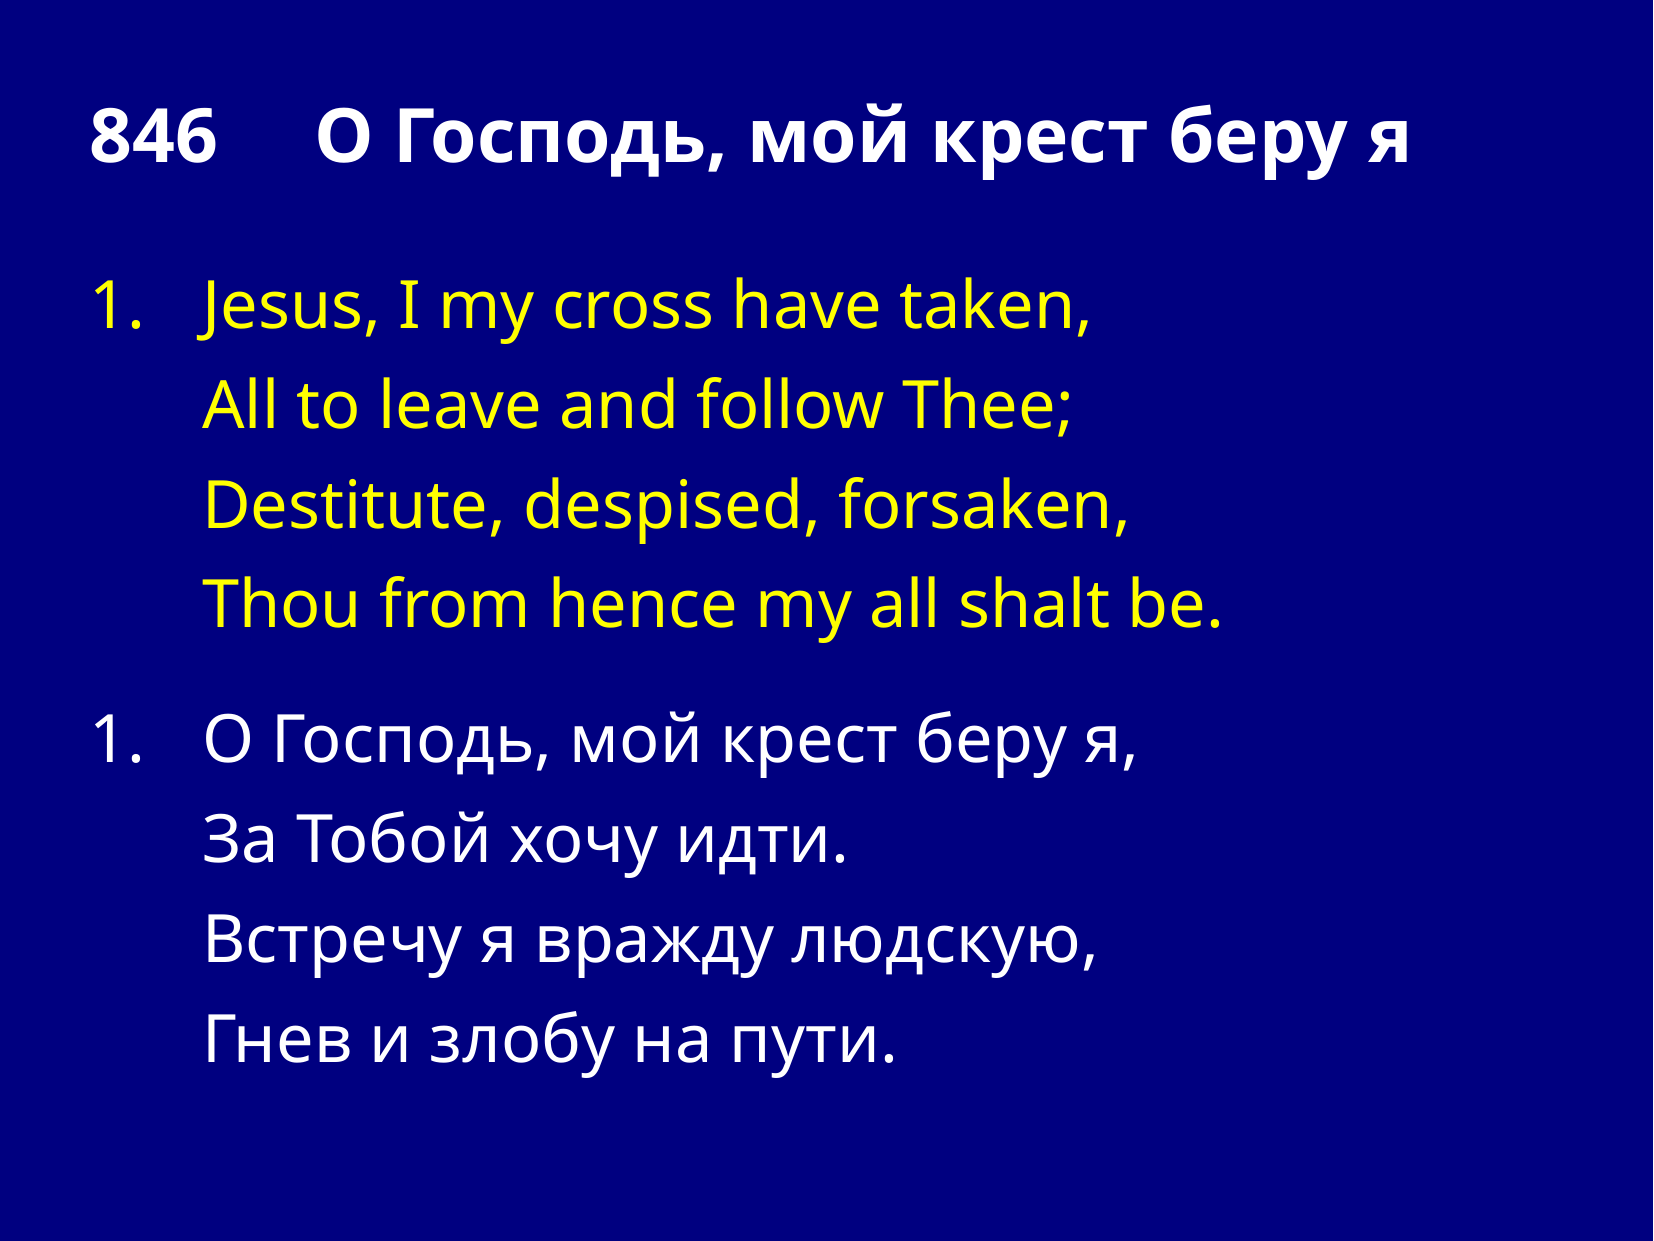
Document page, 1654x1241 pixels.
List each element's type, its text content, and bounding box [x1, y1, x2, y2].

text_box 1. Jesus, I my cross have taken, All to leave and follow Thee; Destitute, despised, forsaken, Thou from hence my all shalt be. [75, 188, 1576, 638]
text_box 1. О Господь, мой крест беру я, За Тобой хочу идти. Встречу я вражду людскую, Гнев и злобу на пути. [75, 675, 1576, 1163]
text_box 846 О Господь, мой крест беру я [75, 75, 1576, 188]
